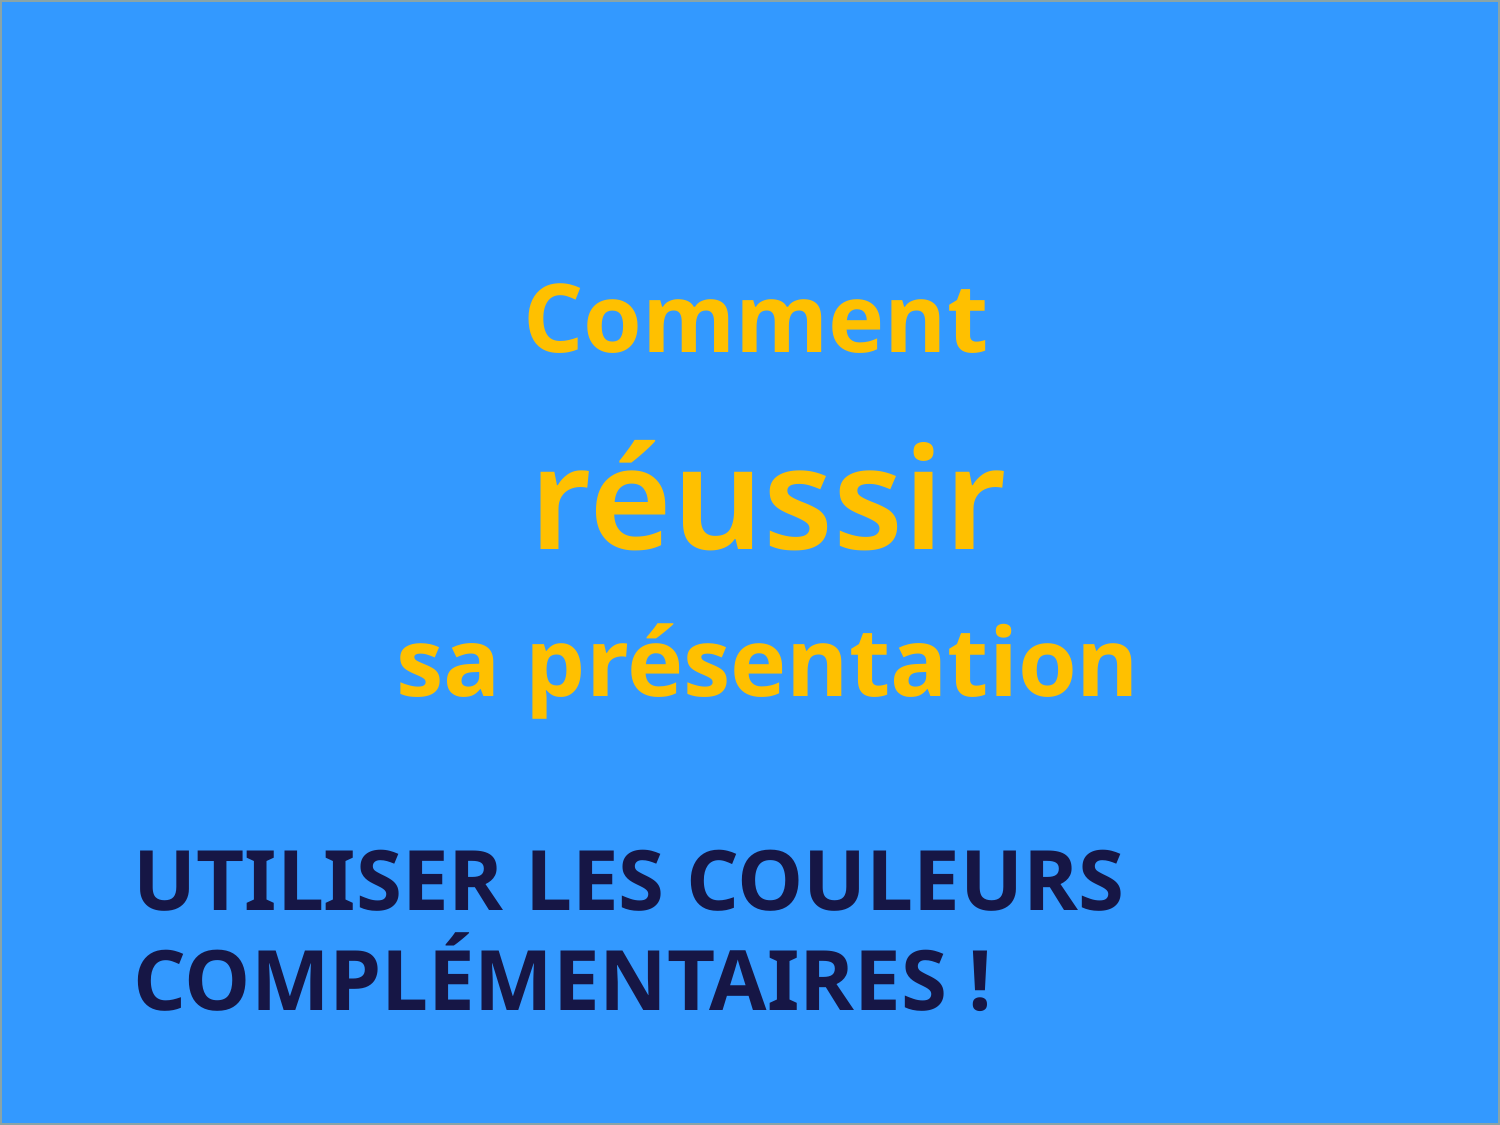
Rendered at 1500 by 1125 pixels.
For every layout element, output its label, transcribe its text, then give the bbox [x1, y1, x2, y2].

list Comment réussir sa présentation [118, 246, 1394, 723]
title UTILISER LES COULEURS COMPLÉMENTAIRES ! [118, 819, 1394, 1043]
text_box [0, 0, 1500, 1125]
